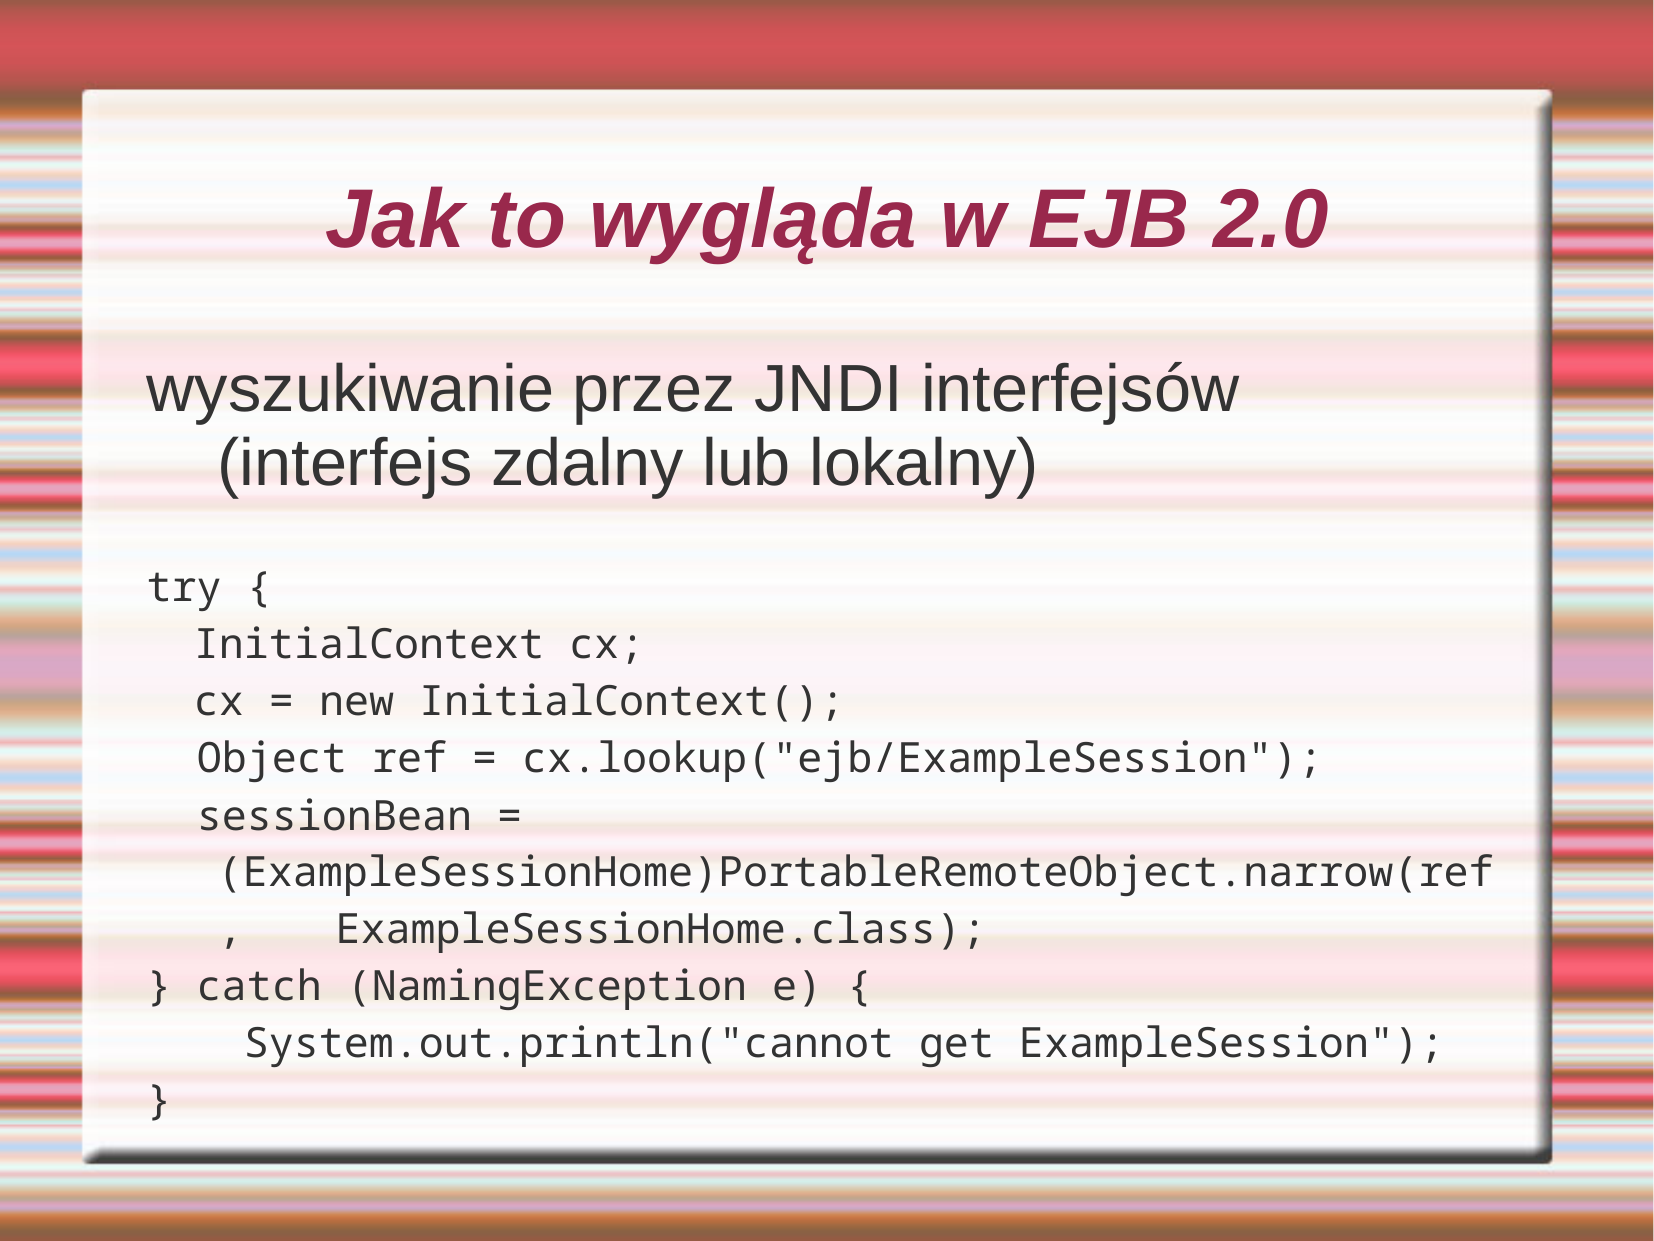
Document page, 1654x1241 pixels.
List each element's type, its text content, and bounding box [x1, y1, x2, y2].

title Jak to wygląda w EJB 2.0 [121, 114, 1534, 322]
list wyszukiwanie przez JNDI interfejsów (interfejs zdalny lub lokalny) try { InitialContext cx; cx = new InitialContext(); Object ref = cx.lookup("ejb/ExampleSession"); sessionBean = (ExampleSessionHome)PortableRemoteObject.narrow(ref, ExampleSessionHome.class); } catch (NamingException e) { System.out.println("cannot get ExampleSession"); } [134, 350, 1516, 1133]
picture [0, 0, 1654, 1241]
